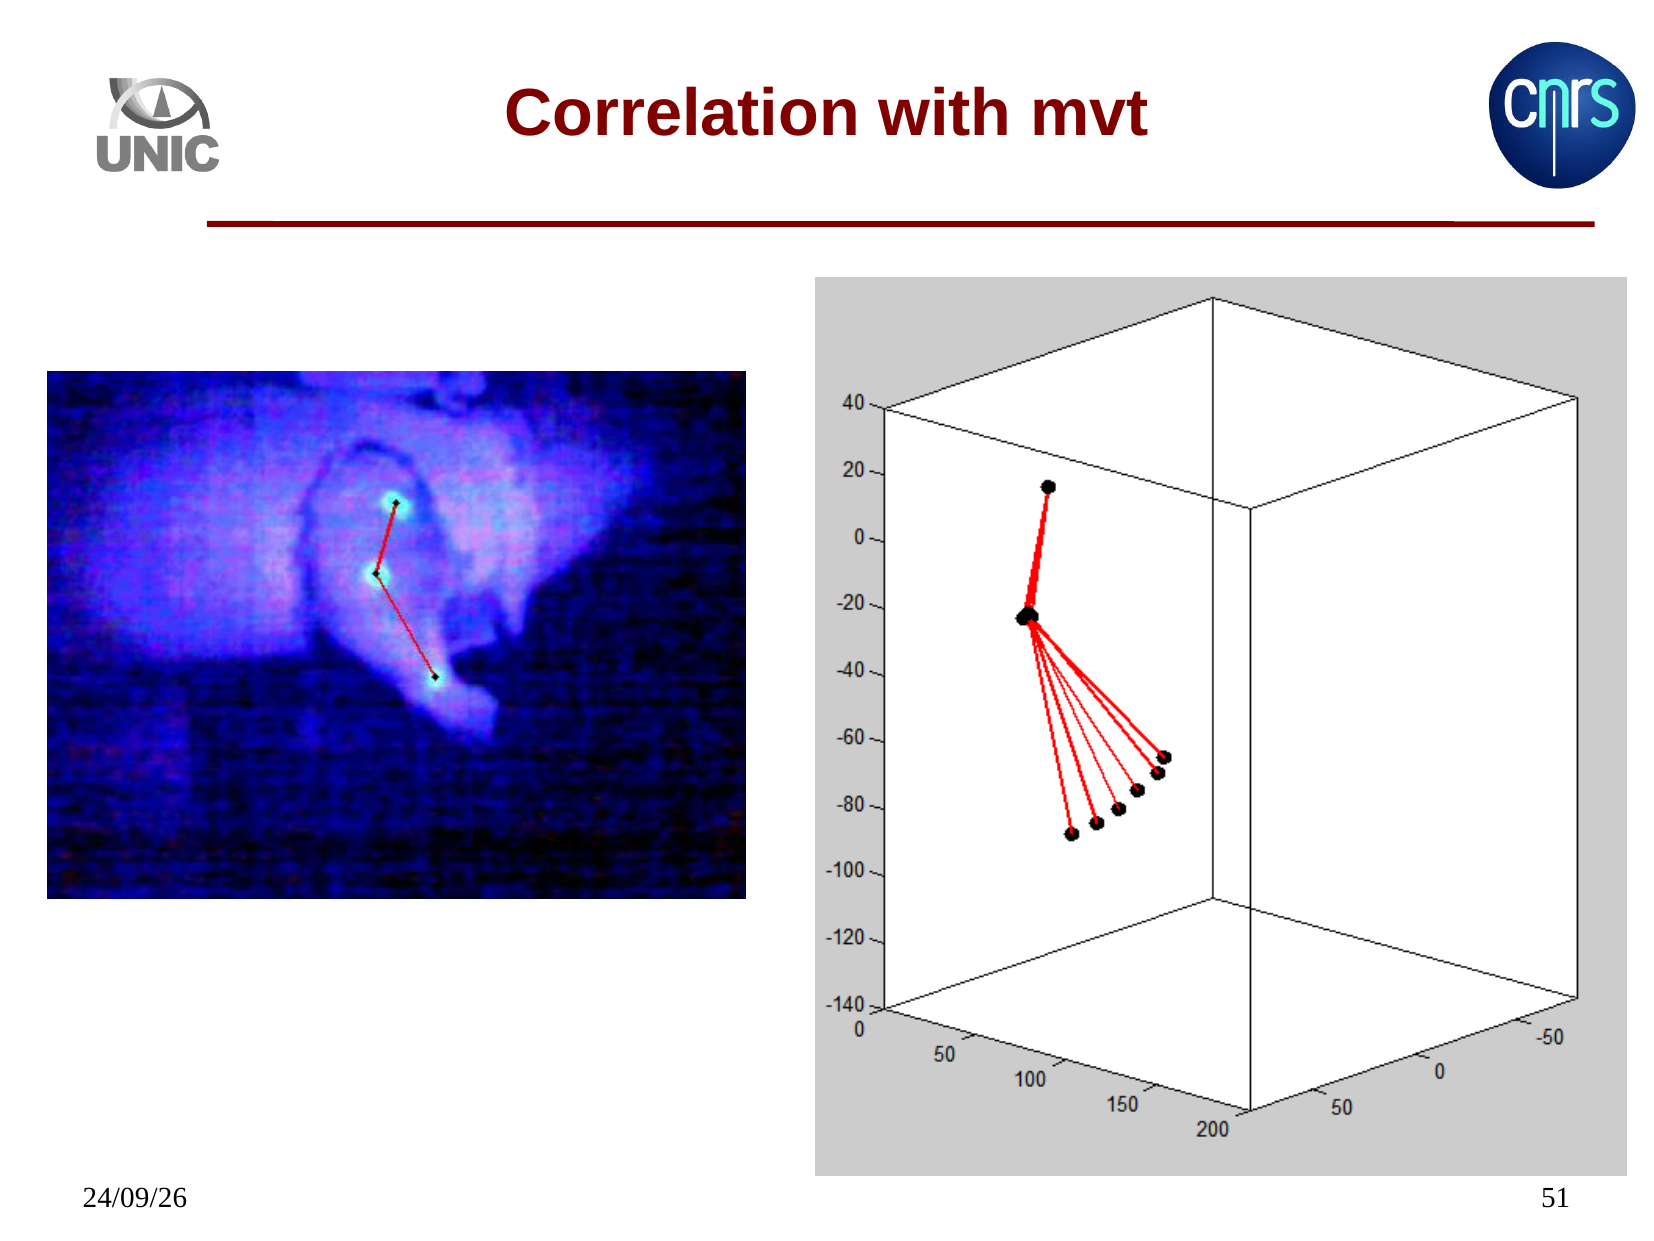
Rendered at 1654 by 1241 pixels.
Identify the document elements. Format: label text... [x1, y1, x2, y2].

text_box 13/02/12 [82, 1180, 468, 1215]
picture [47, 371, 746, 899]
picture [815, 277, 1627, 1177]
text_box <numéro> [1185, 1180, 1571, 1215]
picture [1571, 41, 1636, 189]
title Correlation with mvt [82, 17, 1571, 212]
